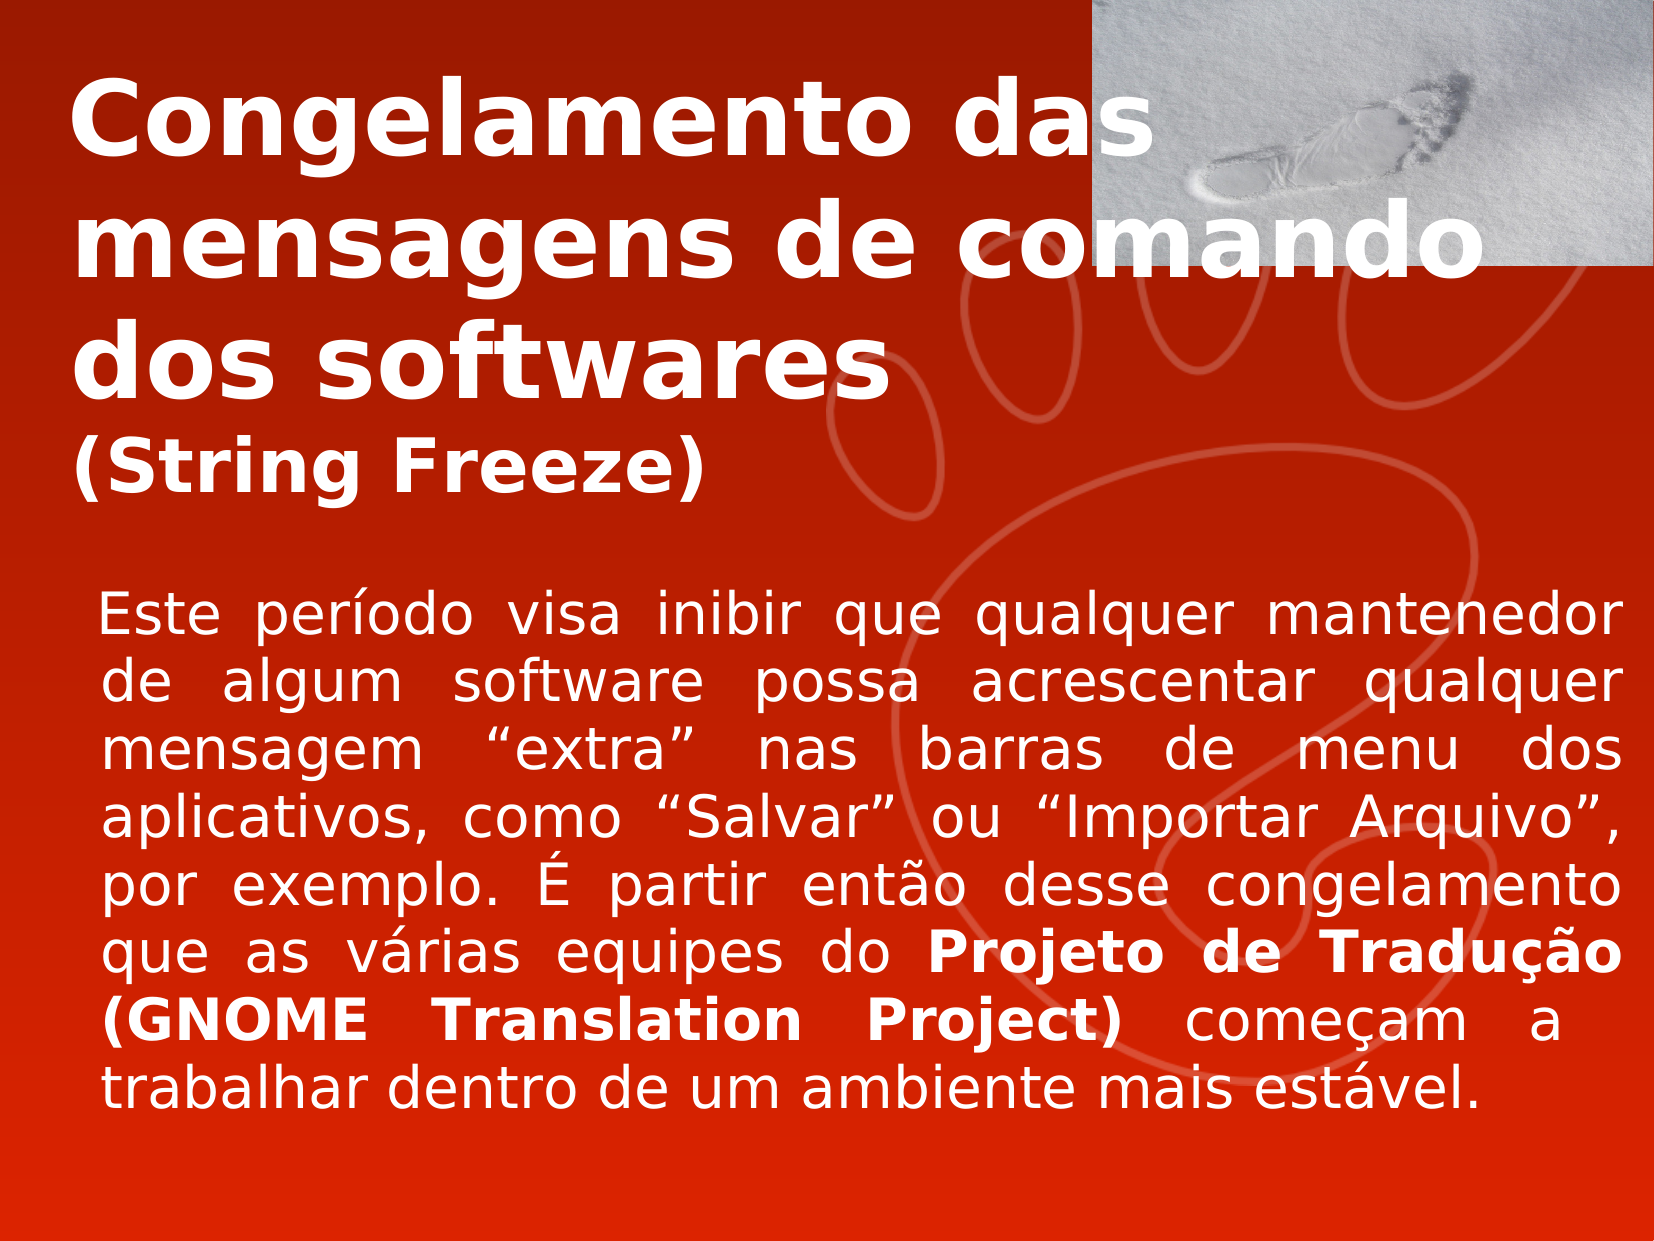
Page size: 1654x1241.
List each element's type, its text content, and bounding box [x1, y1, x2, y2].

title Congelamento das mensagens de comando dos softwares (String Freeze) [0, 59, 1565, 753]
picture [1092, 0, 1654, 580]
list Este período visa inibir que qualquer mantenedor de algum software possa acrescentar qualquer mensagem “extra” nas barras de menu dos aplicativos, como “Salvar” ou “Importar Arquivo”, por exemplo. É partir então desse congelamento que as várias equipes do Projeto de Tradução (GNOME Translation Project) começam a trabalhar dentro de um ambiente mais estável. [29, 580, 1625, 1123]
